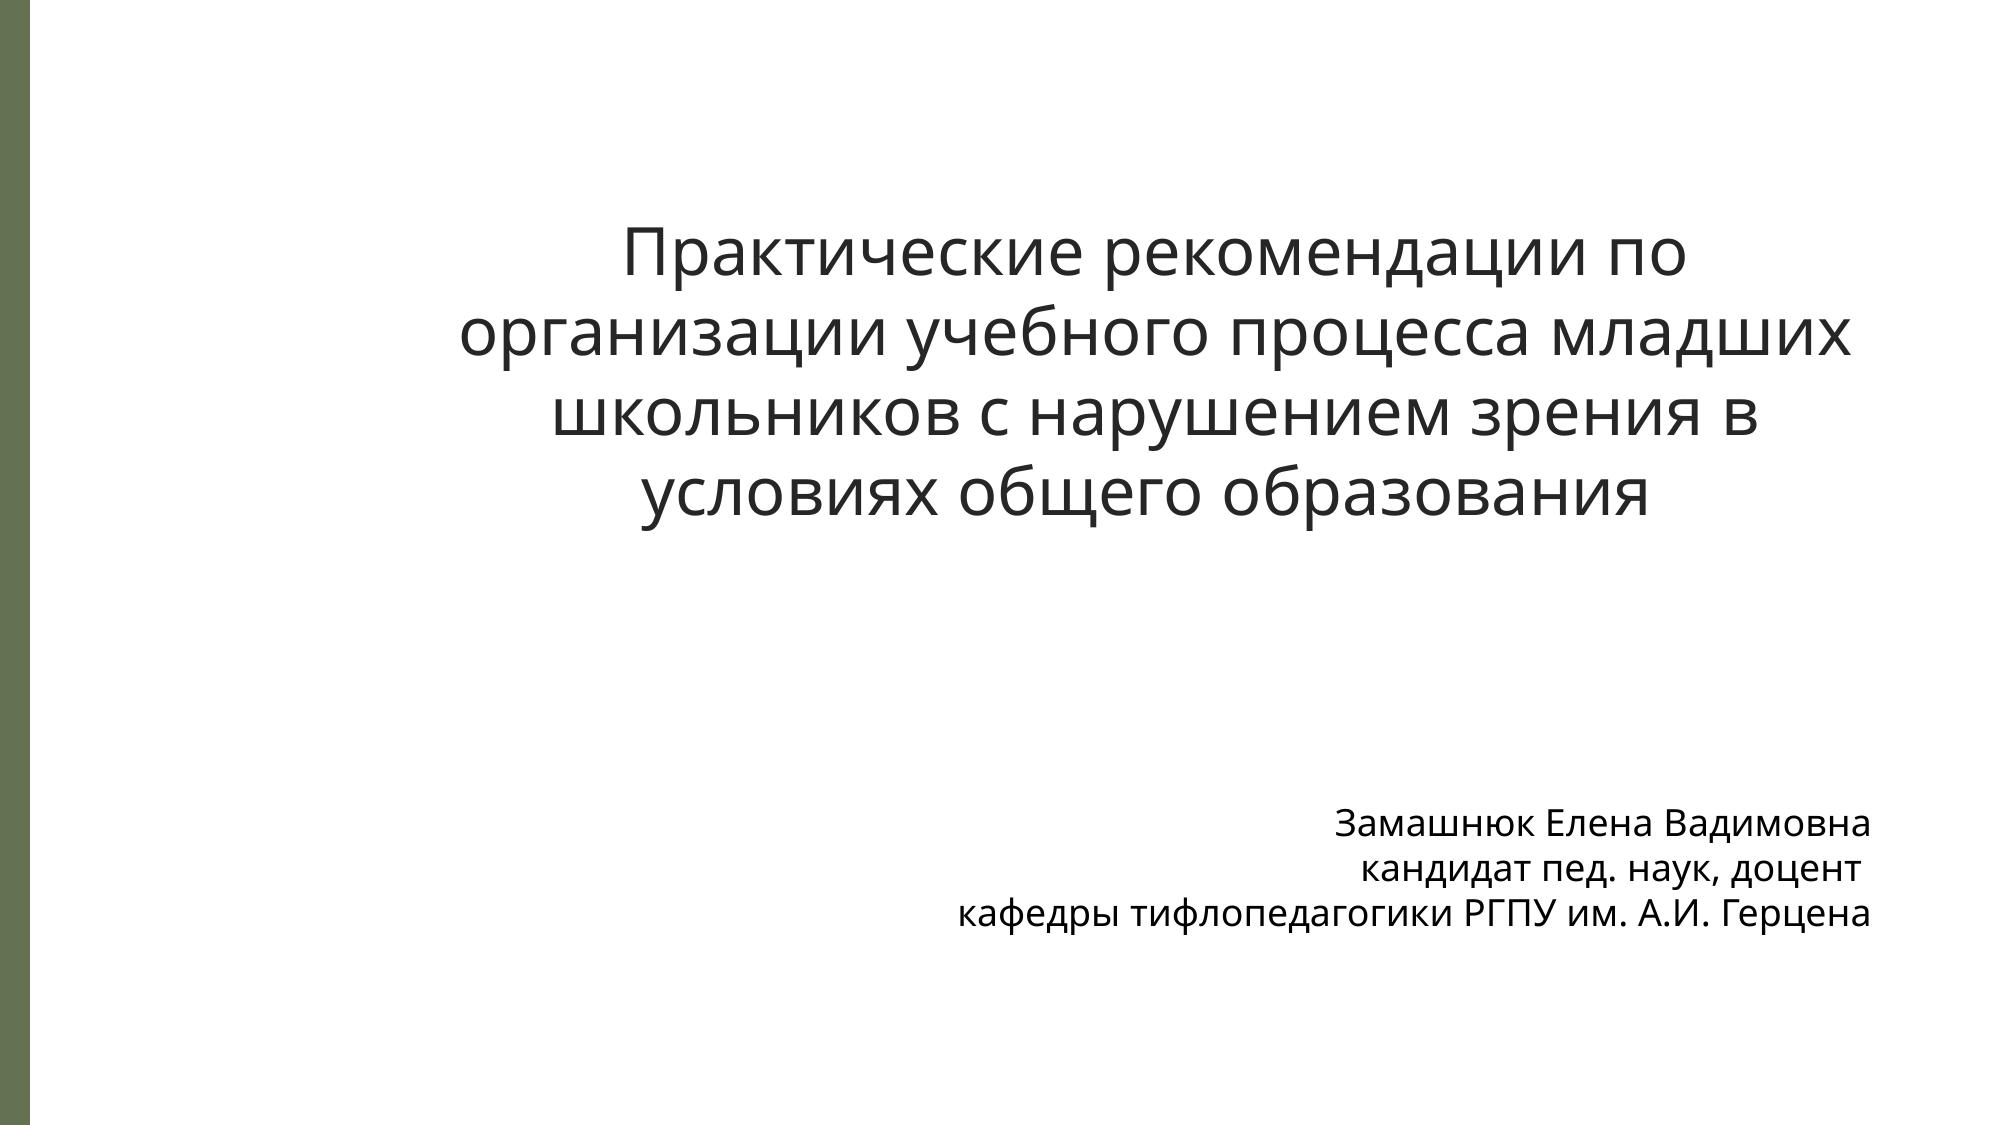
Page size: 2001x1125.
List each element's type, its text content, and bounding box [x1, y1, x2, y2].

text_box Замашнюк Елена Вадимовна кандидат пед. наук, доцент кафедры тифлопедагогики РГПУ им. А.И. Герцена [424, 783, 1888, 942]
title Практические рекомендации по организации учебного процесса младших школьников c нарушением зрения в условиях общего образования [424, 193, 1888, 536]
